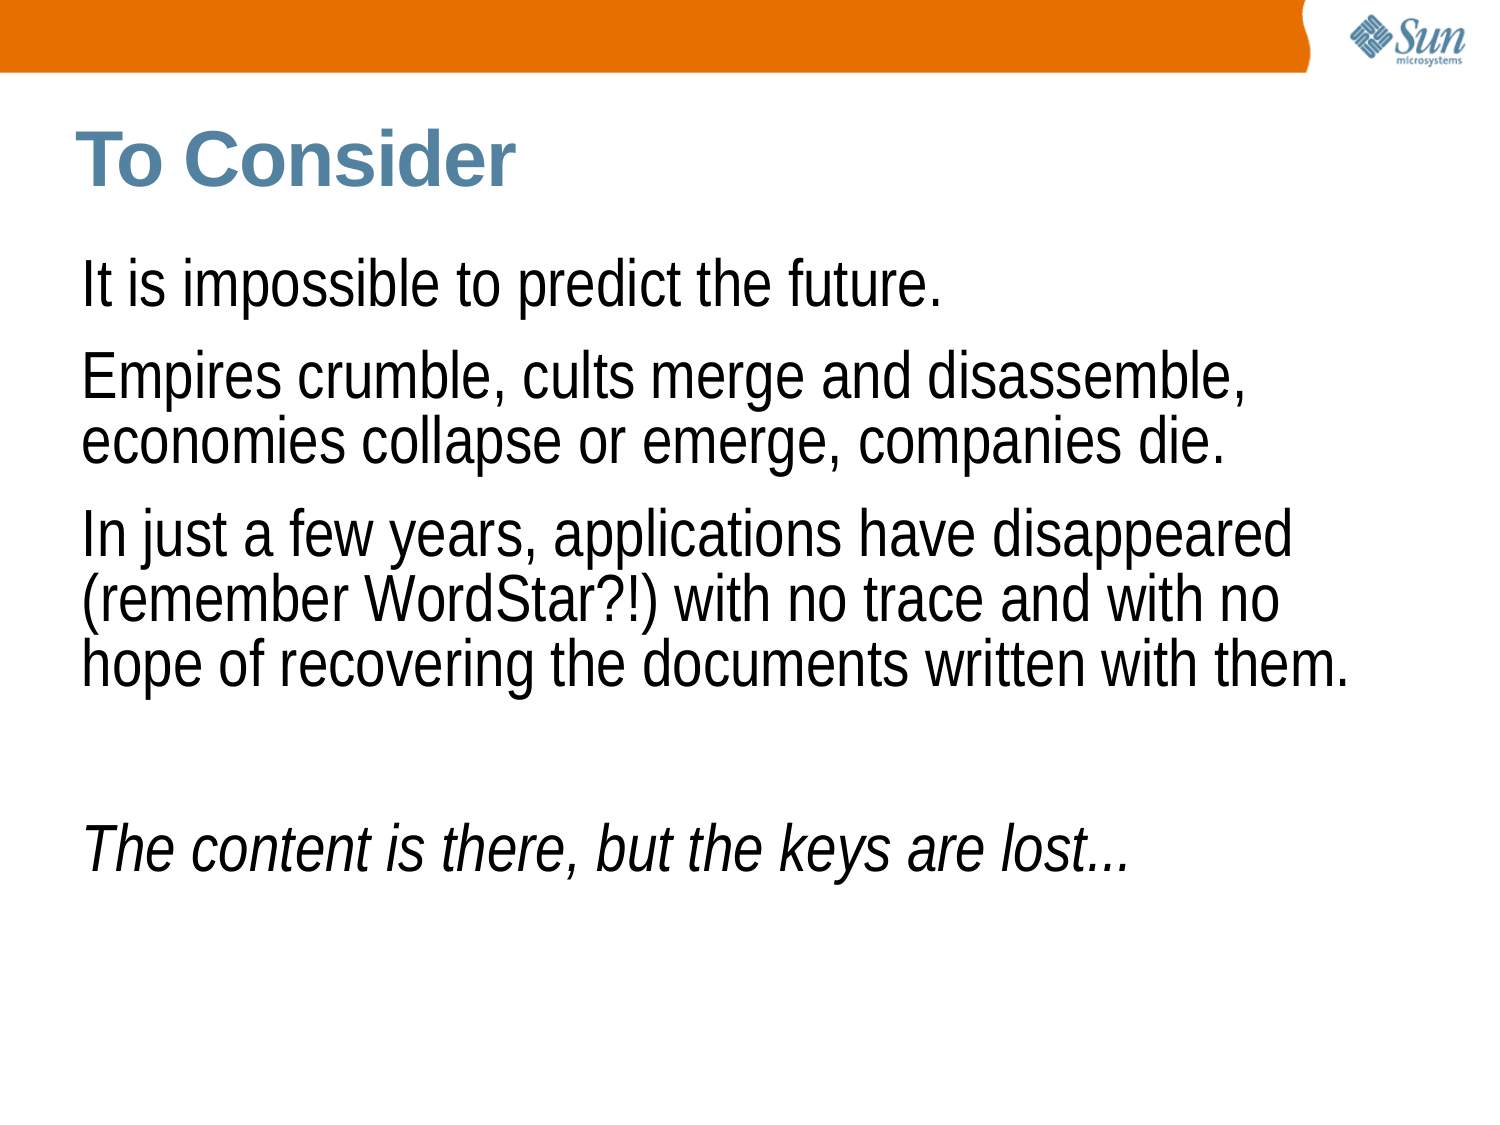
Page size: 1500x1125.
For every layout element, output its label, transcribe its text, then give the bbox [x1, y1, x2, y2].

list It is impossible to predict the future. Empires crumble, cults merge and disassemble, economies collapse or emerge, companies die. In just a few years, applications have disappeared (remember WordStar?!) with no trace and with no hope of recovering the documents written with them. The content is there, but the keys are lost... [81, 254, 1419, 1125]
title To Consider [75, 122, 1438, 292]
picture [0, 0, 1500, 75]
